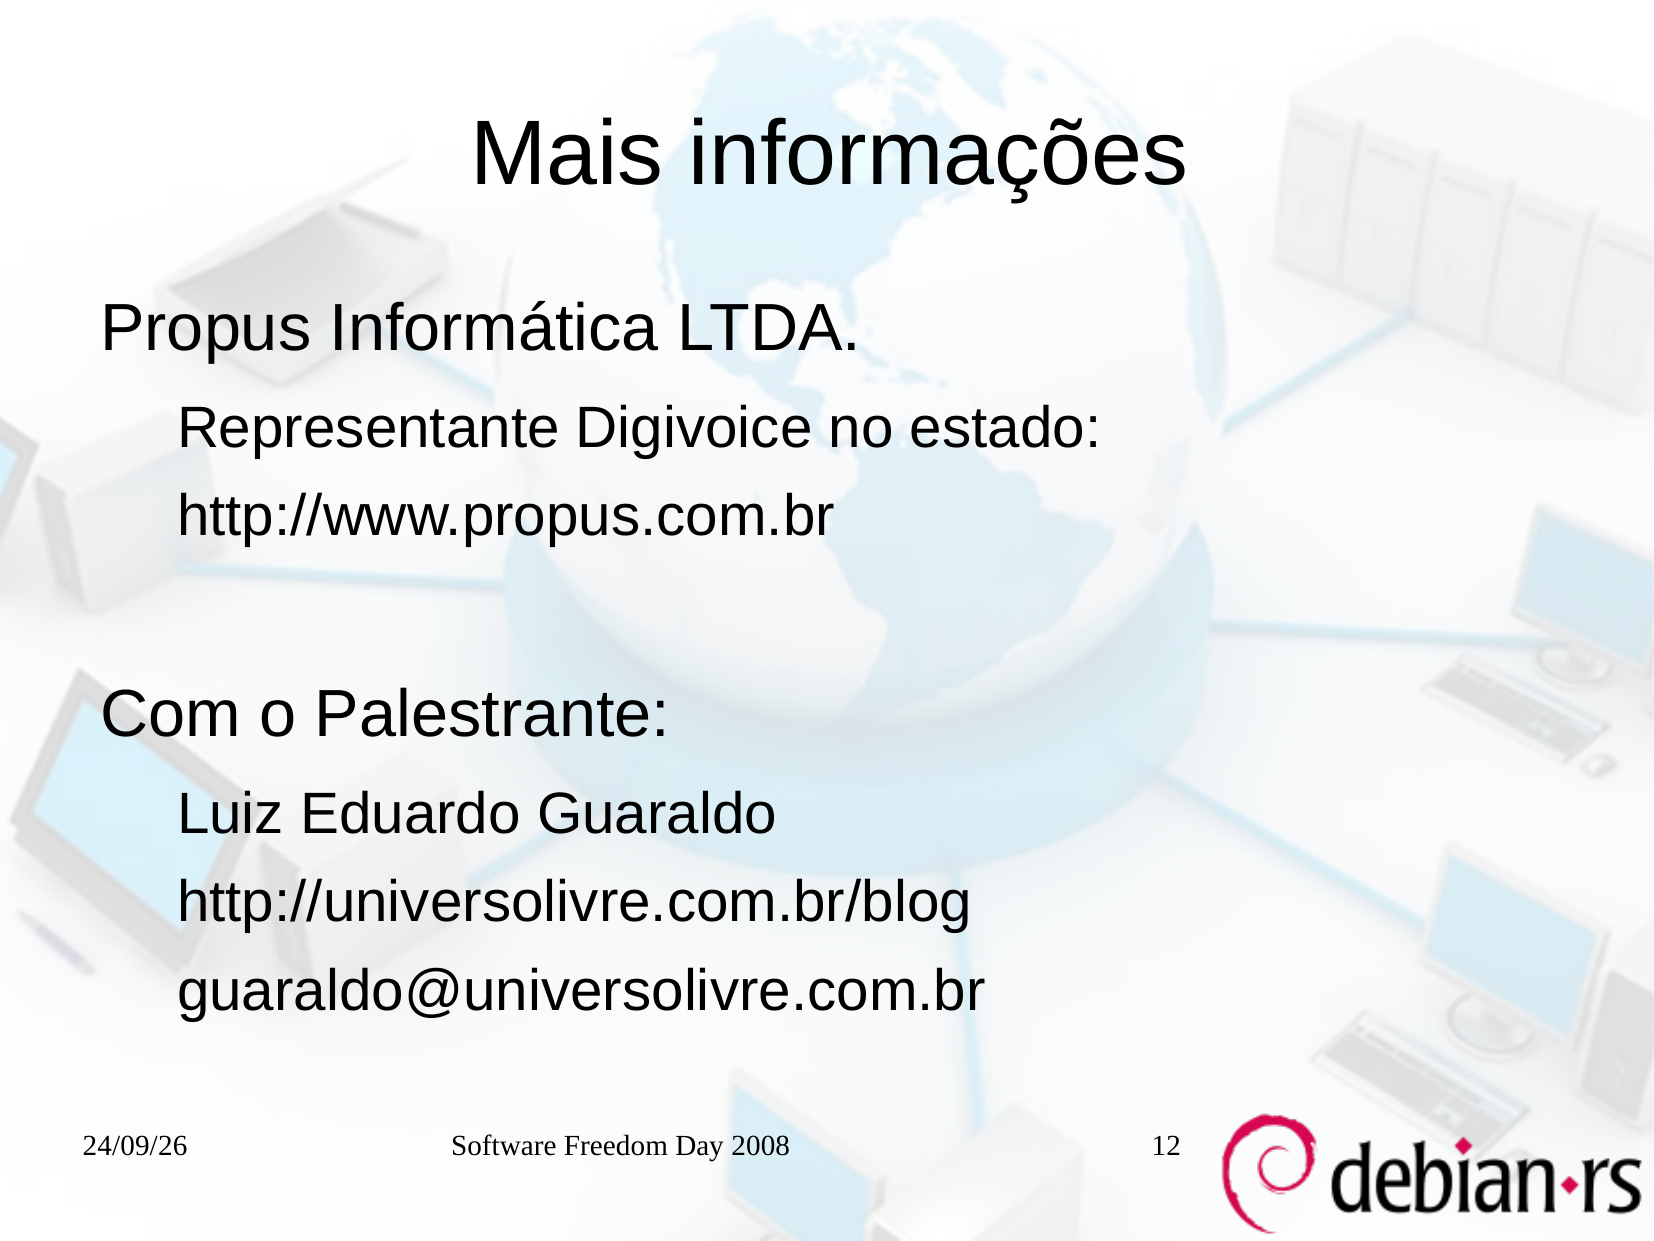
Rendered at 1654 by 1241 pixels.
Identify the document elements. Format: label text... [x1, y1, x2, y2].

title Mais informações [88, 56, 1571, 250]
picture [0, 0, 1654, 1241]
list Propus Informática LTDA. Representante Digivoice no estado: http://www.propus.com.br Com o Palestrante: Luiz Eduardo Guaraldo http://universolivre.com.br/blog guaraldo@universolivre.com.br [82, 290, 1571, 1094]
